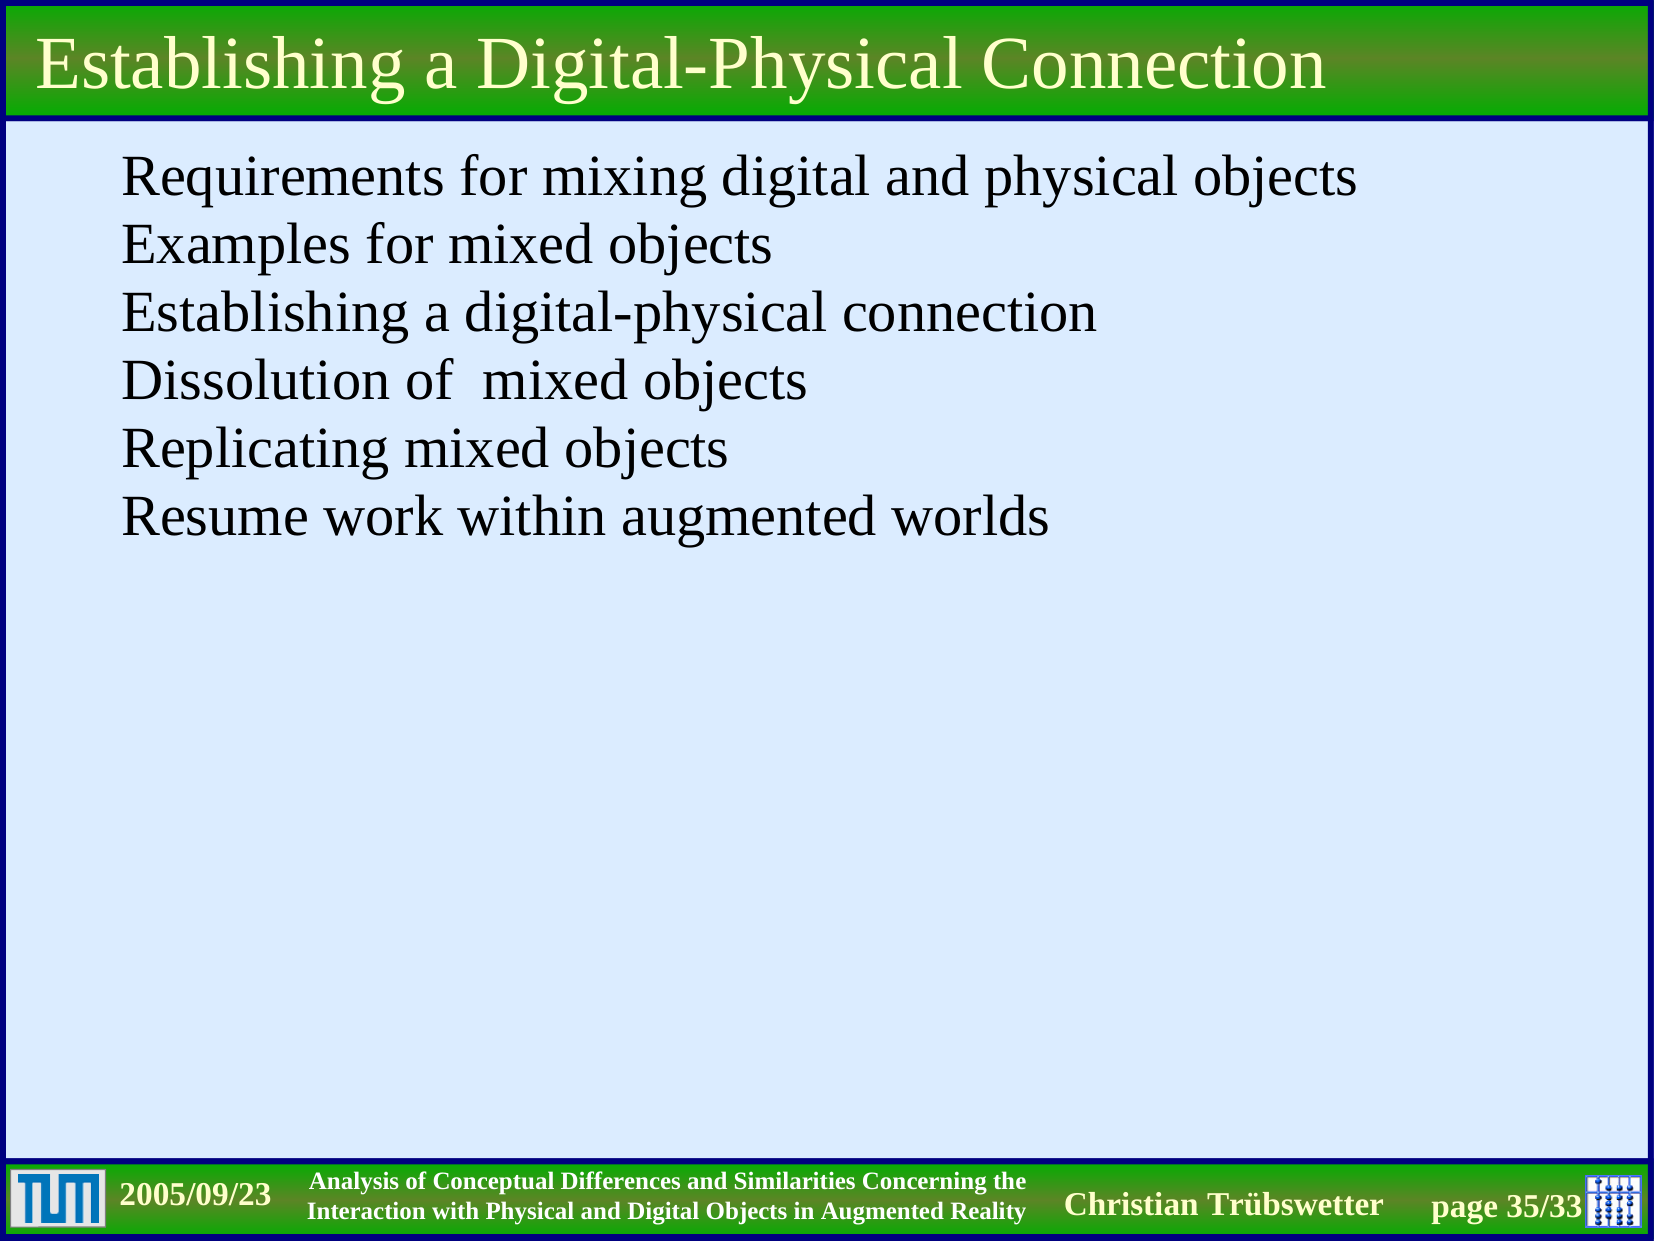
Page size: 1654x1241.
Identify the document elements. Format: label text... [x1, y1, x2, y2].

picture [1585, 1175, 1642, 1228]
title Establishing a Digital-Physical Connection [35, 0, 1628, 176]
list Requirements for mixing digital and physical objects Examples for mixed objects Establishing a digital-physical connection Dissolution of mixed objects Replicating mixed objects Resume work within augmented worlds [29, 147, 1622, 1140]
picture [18, 1174, 99, 1223]
